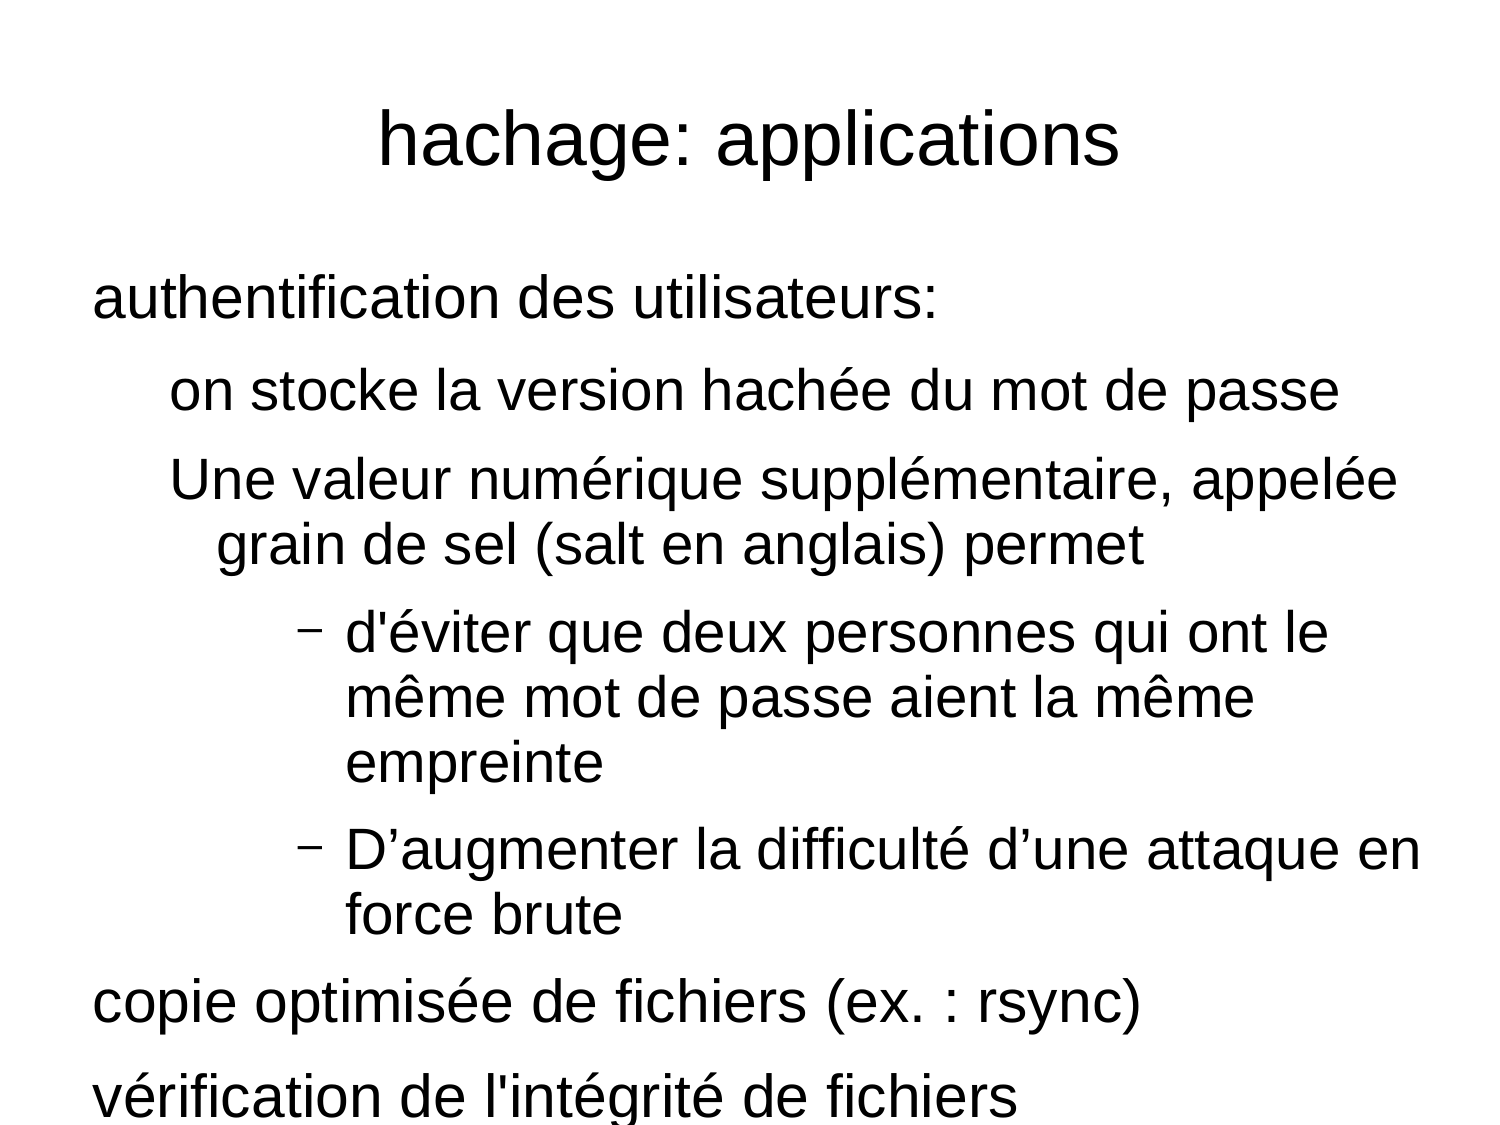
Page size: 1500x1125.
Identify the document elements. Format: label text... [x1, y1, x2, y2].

list authentification des utilisateurs: on stocke la version hachée du mot de passe Une valeur numérique supplémentaire, appelée grain de sel (salt en anglais) permet d'éviter que deux personnes qui ont le même mot de passe aient la même empreinte D’augmenter la difficulté d’une attaque en force brute copie optimisée de fichiers (ex. : rsync) vérification de l'intégrité de fichiers [75, 263, 1425, 1059]
title hachage: applications [75, 51, 1425, 226]
